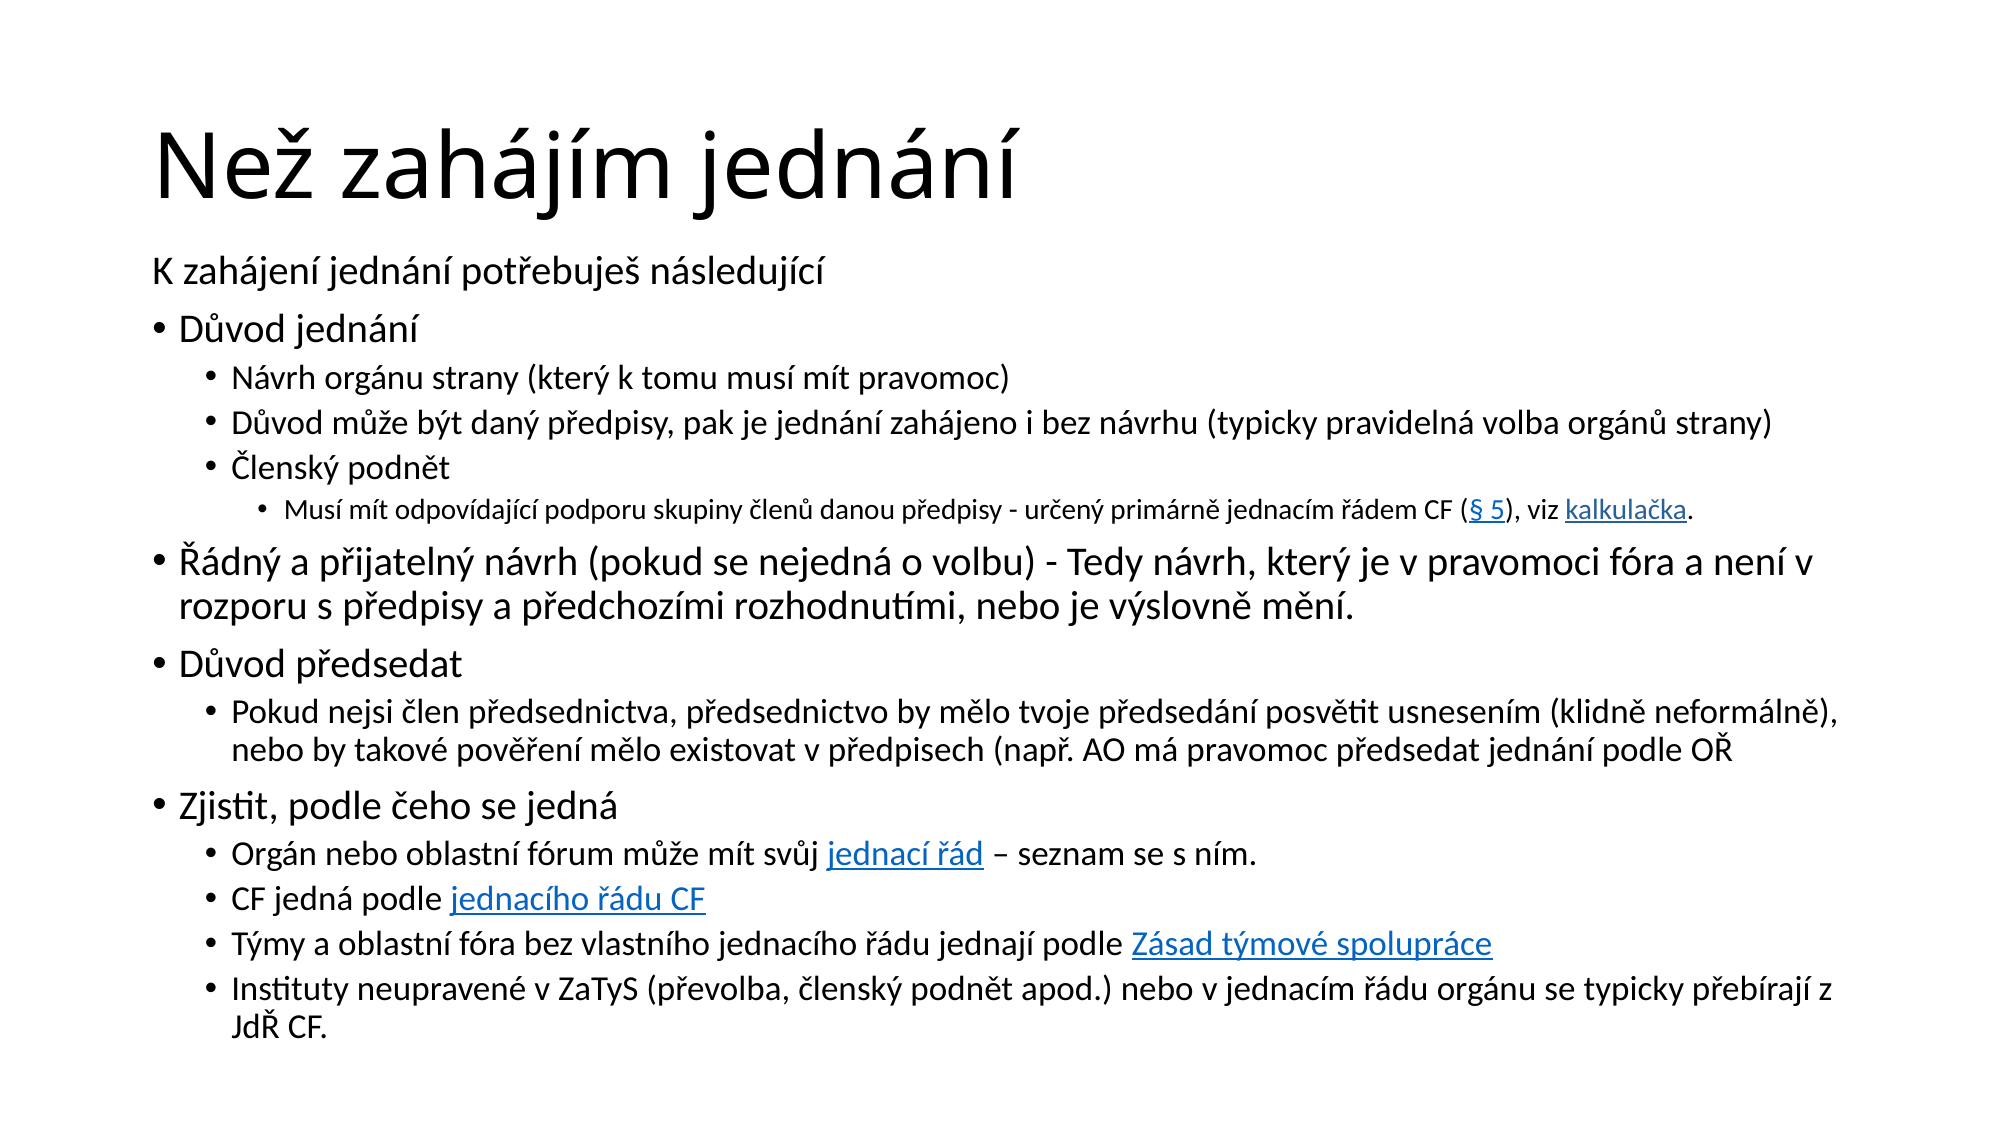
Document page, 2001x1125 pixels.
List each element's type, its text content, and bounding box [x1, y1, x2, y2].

list K zahájení jednání potřebuješ následující Důvod jednání Návrh orgánu strany (který k tomu musí mít pravomoc) Důvod může být daný předpisy, pak je jednání zahájeno i bez návrhu (typicky pravidelná volba orgánů strany) Členský podnět Musí mít odpovídající podporu skupiny členů danou předpisy - určený primárně jednacím řádem CF (§ 5), viz kalkulačka. Řádný a přijatelný návrh (pokud se nejedná o volbu) - Tedy návrh, který je v pravomoci fóra a není v rozporu s předpisy a předchozími rozhodnutími, nebo je výslovně mění. Důvod předsedat Pokud nejsi člen předsednictva, předsednictvo by mělo tvoje předsedání posvětit usnesením (klidně neformálně), nebo by takové pověření mělo existovat v předpisech (např. AO má pravomoc předsedat jednání podle OŘ Zjistit, podle čeho se jedná Orgán nebo oblastní fórum může mít svůj jednací řád – seznam se s ním. CF jedná podle jednacího řádu CF Týmy a oblastní fóra bez vlastního jednacího řádu jednají podle Zásad týmové spolupráce Instituty neupravené v ZaTyS (převolba, členský podnět apod.) nebo v jednacím řádu orgánu se typicky přebírají z JdŘ CF. [137, 241, 1863, 1084]
title Než zahájím jednání [137, 59, 1863, 241]
